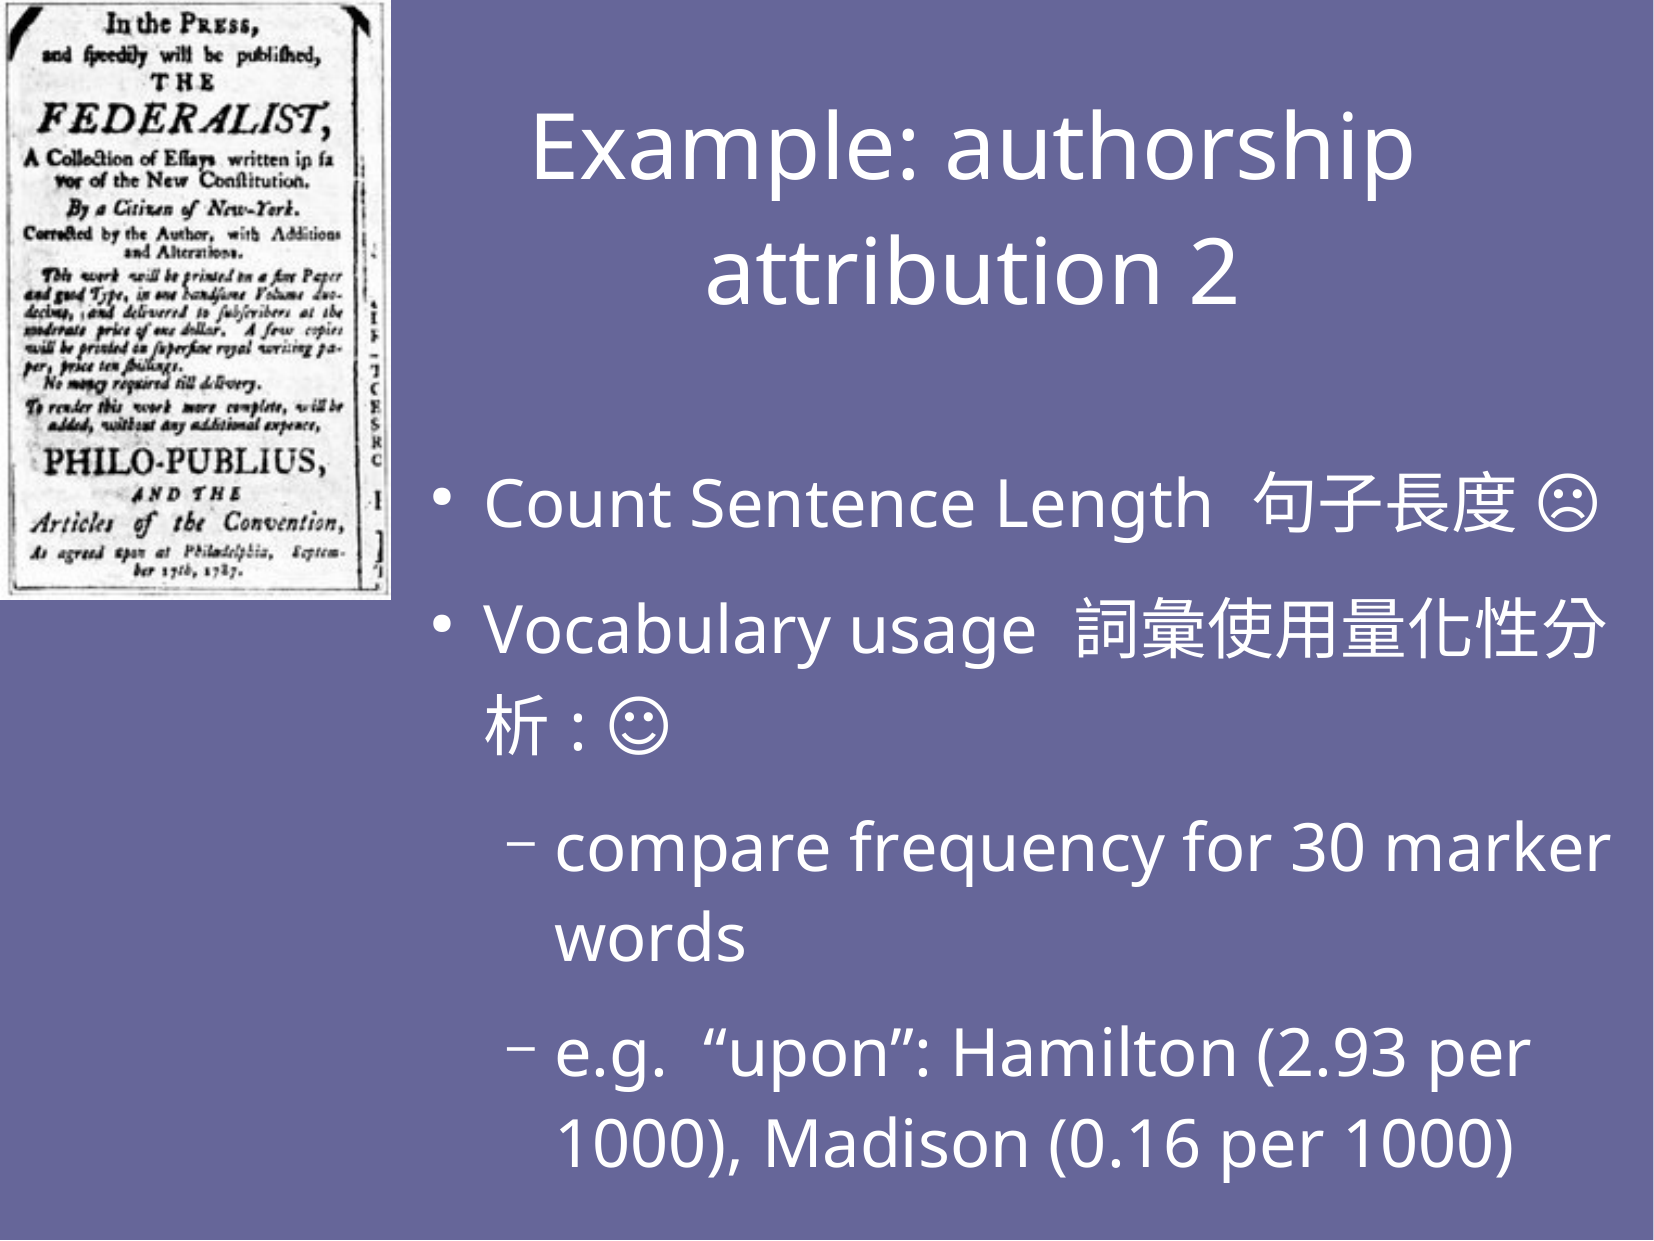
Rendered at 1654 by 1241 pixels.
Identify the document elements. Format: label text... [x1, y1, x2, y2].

title Example: authorship attribution 2 [412, 83, 1534, 330]
list Count Sentence Length 句子長度 ☹ Vocabulary usage 詞彙使用量化性分析: ☺ compare frequency for 30 marker words e.g. “upon”: Hamilton (2.93 per 1000), Madison (0.16 per 1000) [412, 450, 1654, 1232]
picture [0, 0, 391, 601]
